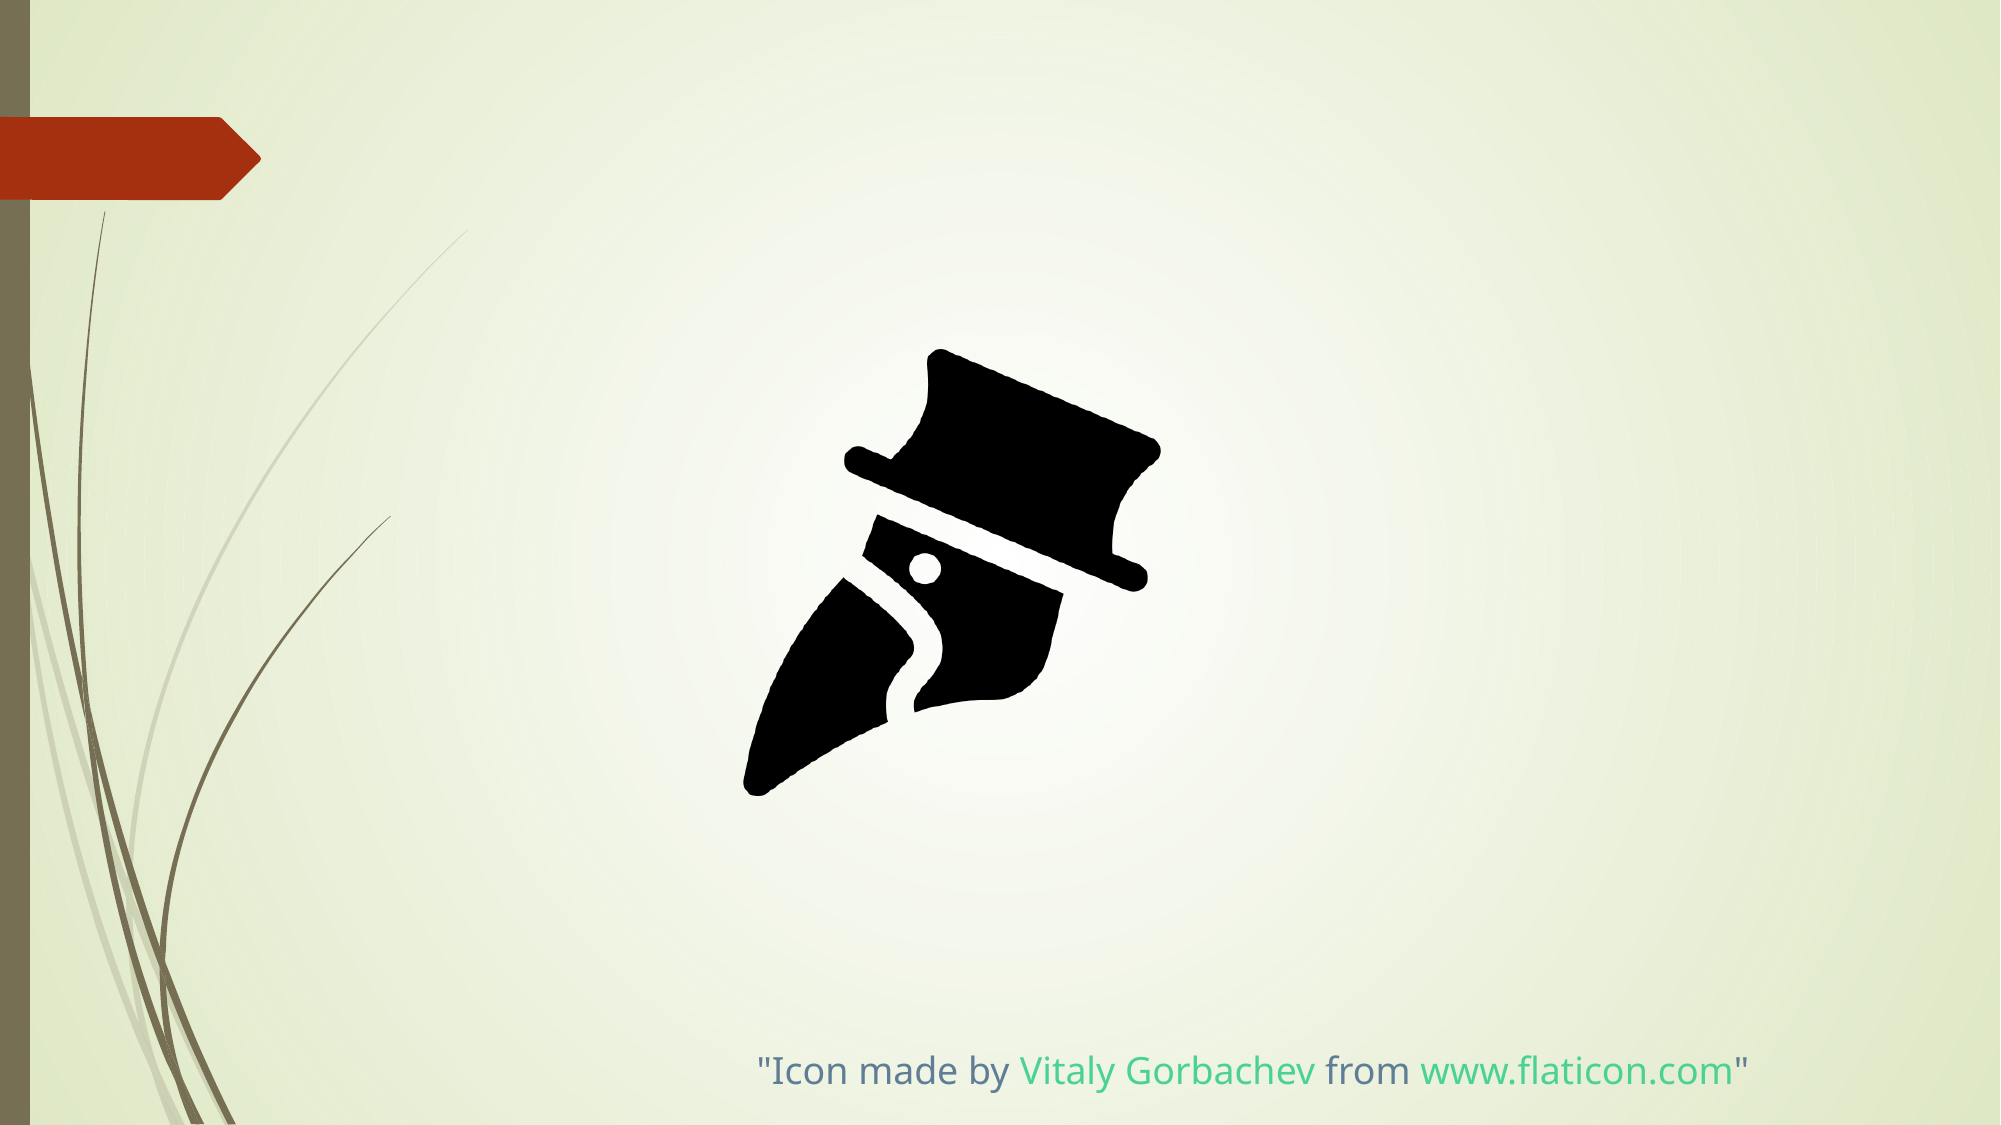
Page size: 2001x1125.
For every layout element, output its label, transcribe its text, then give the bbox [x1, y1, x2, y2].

picture [728, 349, 1175, 796]
list [424, 350, 1888, 970]
text_box "Icon made by Vitaly Gorbachev from www.flaticon.com" [742, 1039, 1764, 1105]
